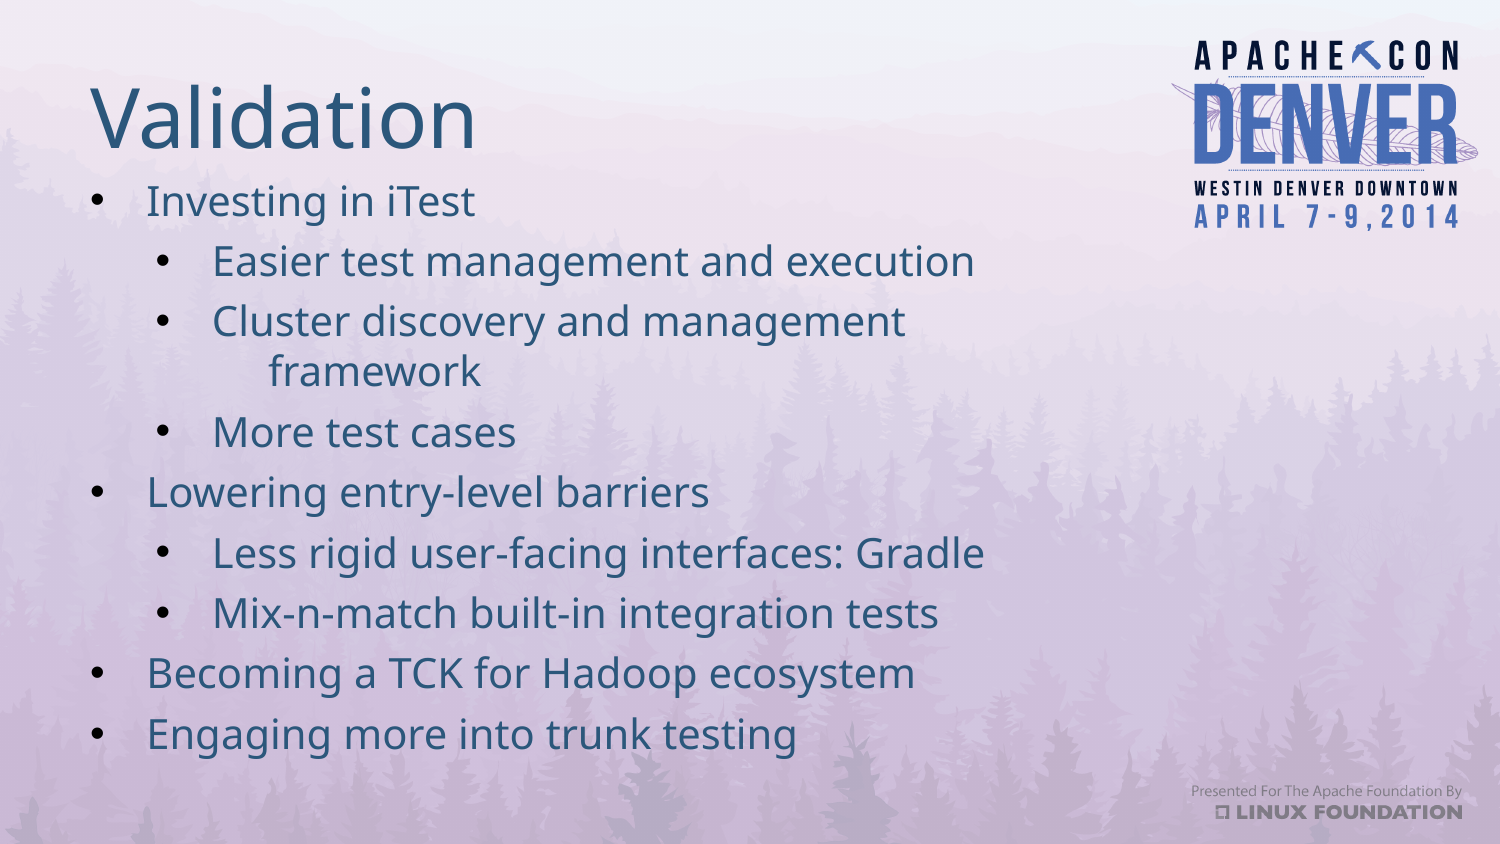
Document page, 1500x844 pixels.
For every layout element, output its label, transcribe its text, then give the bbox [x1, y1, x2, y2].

text_box Validation [75, 57, 1116, 158]
text_box Investing in iTest Easier test management and execution Cluster discovery and management framework More test cases Lowering entry-level barriers Less rigid user-facing interfaces: Gradle Mix-n-match built-in integration tests Becoming a TCK for Hadoop ecosystem Engaging more into trunk testing [75, 166, 1116, 239]
picture [0, 0, 1500, 844]
